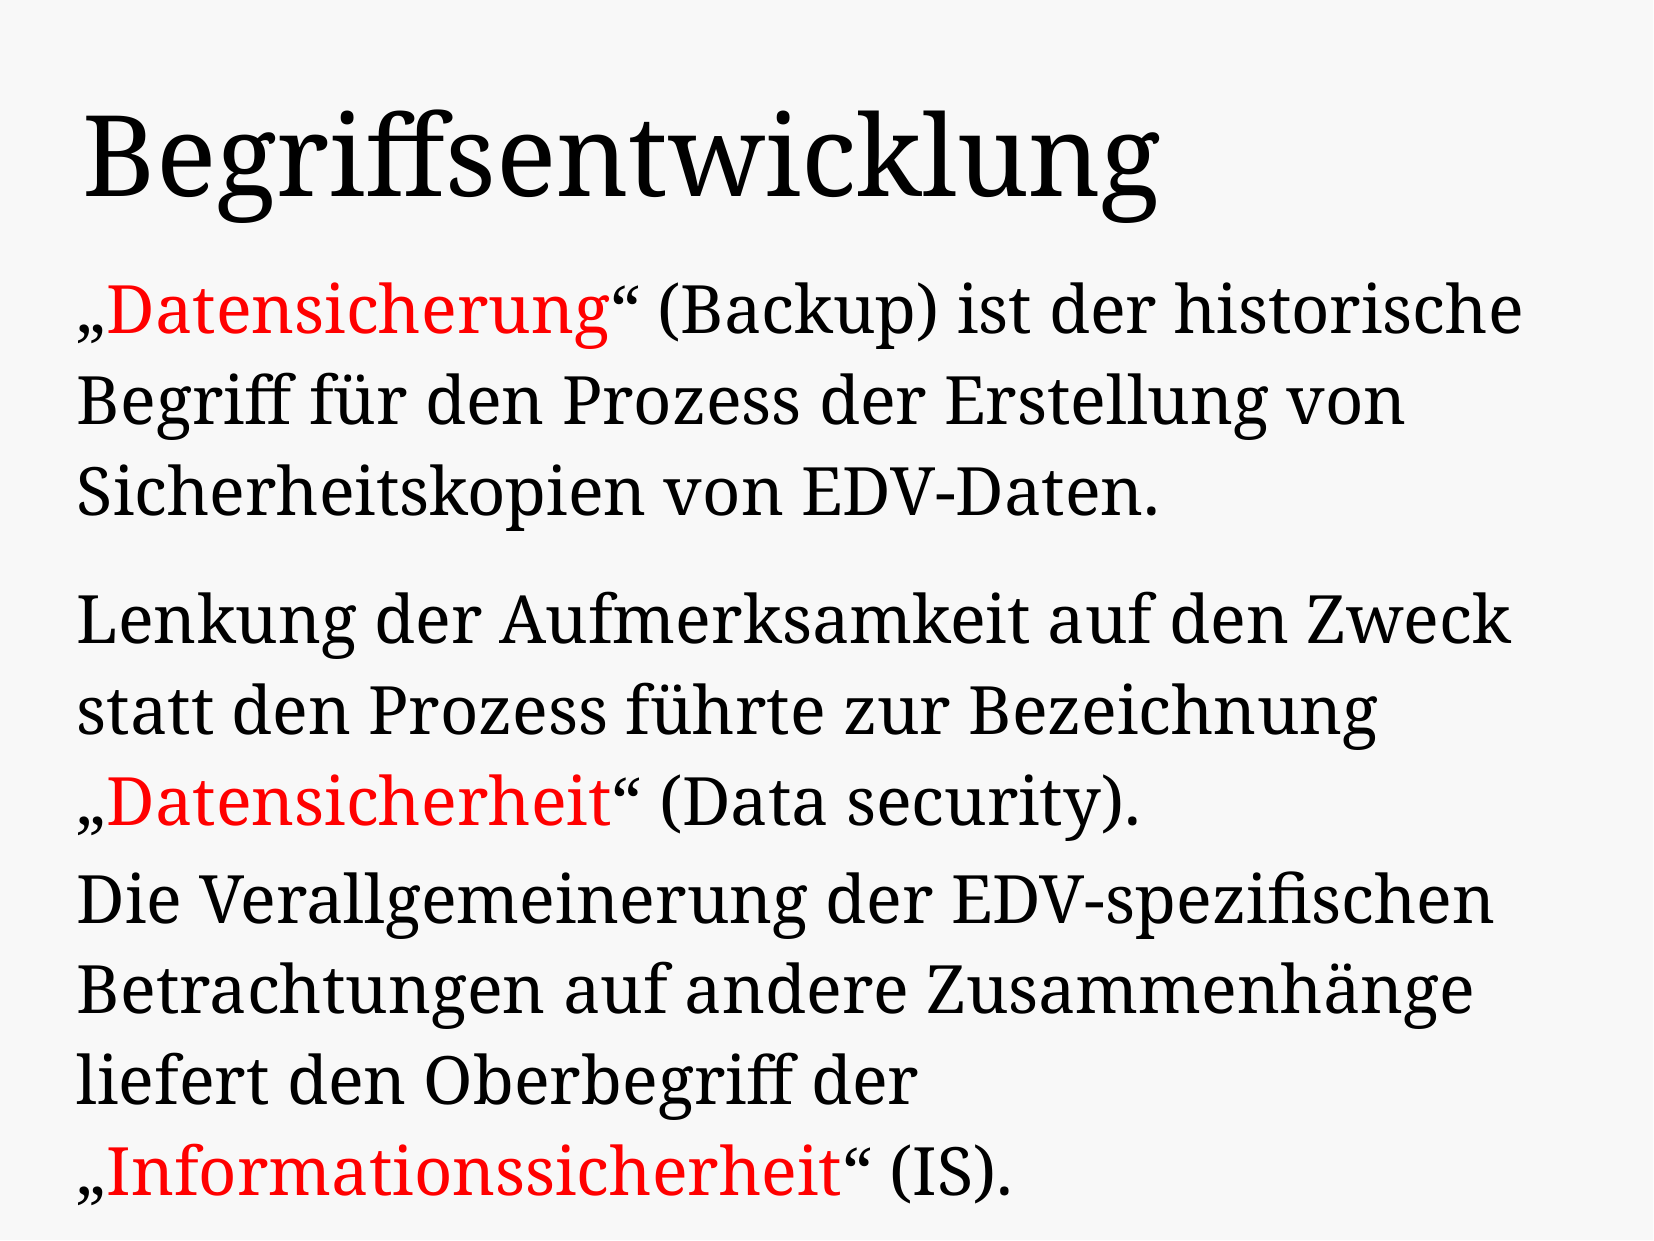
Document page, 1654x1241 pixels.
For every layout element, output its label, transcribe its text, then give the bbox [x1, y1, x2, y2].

text_box Die Verallgemeinerung der EDV-spezifischen Betrachtungen auf andere Zusammenhänge liefert den Oberbegriff der „Informationssicherheit“ (IS). [76, 826, 1565, 1241]
text_box Lenkung der Aufmerksamkeit auf den Zweck statt den Prozess führte zur Bezeichnung „Datensicherheit“ (Data security). [76, 534, 1565, 826]
subtitle „Datensicherung“ (Backup) ist der historische Begriff für den Prozess der Erstellung von Sicherheitskopien von EDV-Daten. [76, 263, 1565, 534]
title Begriffsentwicklung [82, 49, 1571, 257]
